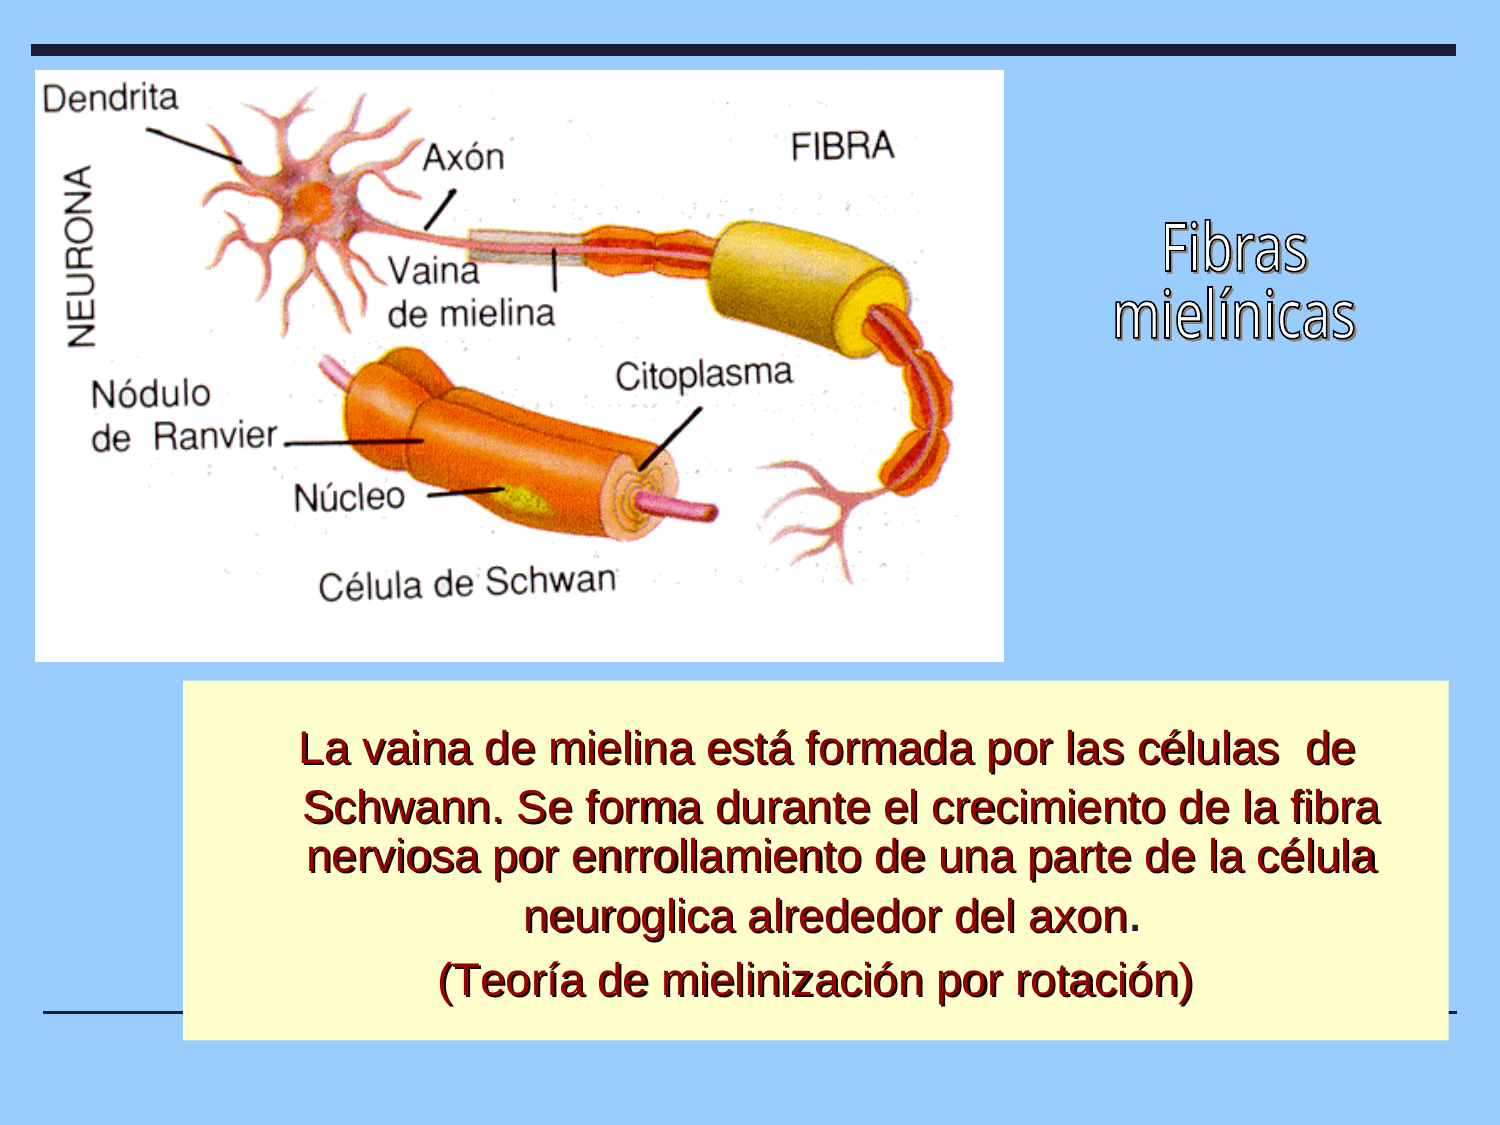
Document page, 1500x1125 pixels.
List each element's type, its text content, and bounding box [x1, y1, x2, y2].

text_box Fibras mielínicas [1303, 301, 1327, 339]
text_box Fibras mielínicas [1333, 301, 1354, 339]
list La vaina de mielina está formada por las células de Schwann. Se forma durante el crecimiento de la fibra nerviosa por enrrollamiento de una parte de la célula neuroglica alrededor del axon. (Teoría de mielinización por rotación) [183, 680, 1449, 1041]
text_box Fibras mielínicas [1256, 234, 1279, 272]
text_box Fibras mielínicas [1237, 234, 1254, 271]
text_box Fibras mielínicas [1279, 301, 1300, 339]
text_box Fibras mielínicas [1285, 234, 1306, 272]
picture [35, 70, 1004, 662]
text_box Fibras mielínicas [1235, 301, 1259, 338]
text_box Fibras mielínicas [1116, 301, 1157, 338]
text_box Fibras mielínicas [1205, 219, 1231, 272]
text_box Fibras mielínicas [1177, 301, 1201, 339]
text_box Fibras mielínicas [1165, 223, 1187, 271]
